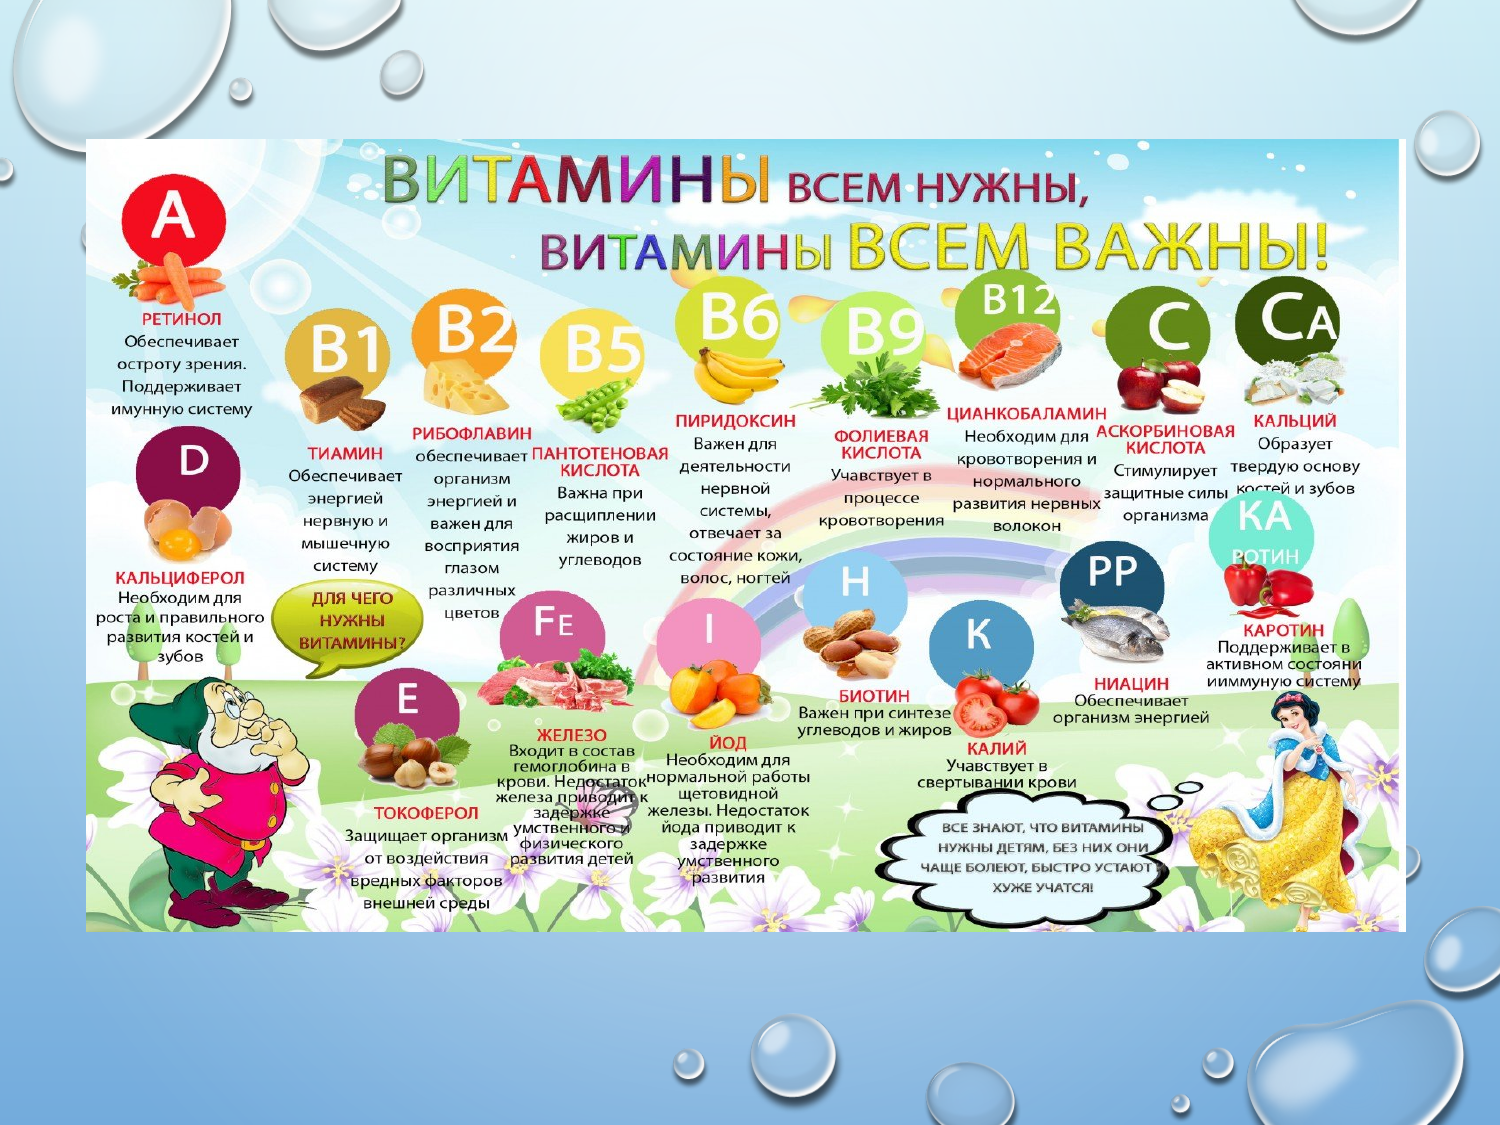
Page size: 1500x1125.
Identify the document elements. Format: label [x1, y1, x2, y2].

picture [86, 139, 1406, 932]
